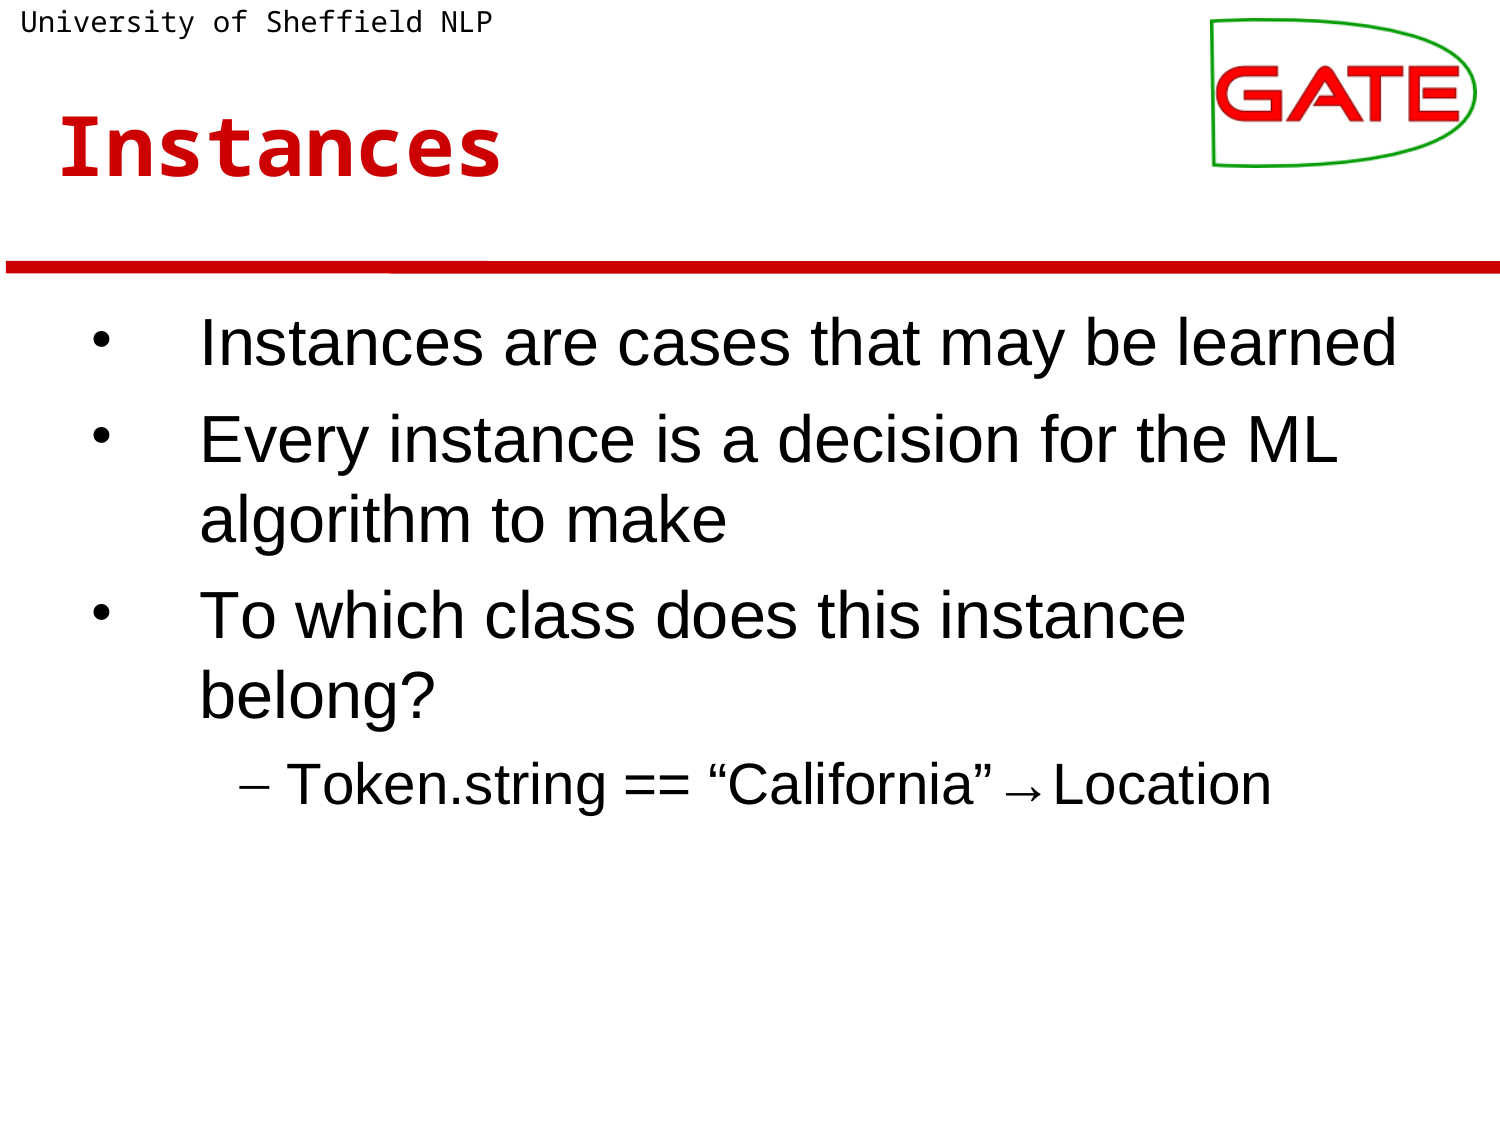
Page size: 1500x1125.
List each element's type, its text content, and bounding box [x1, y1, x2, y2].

title Instances [41, 30, 1391, 262]
picture [1210, 18, 1477, 168]
list Instances are cases that may be learned Every instance is a decision for the ML algorithm to make To which class does this instance belong? Token.string == “California”→Location [75, 290, 1425, 1034]
